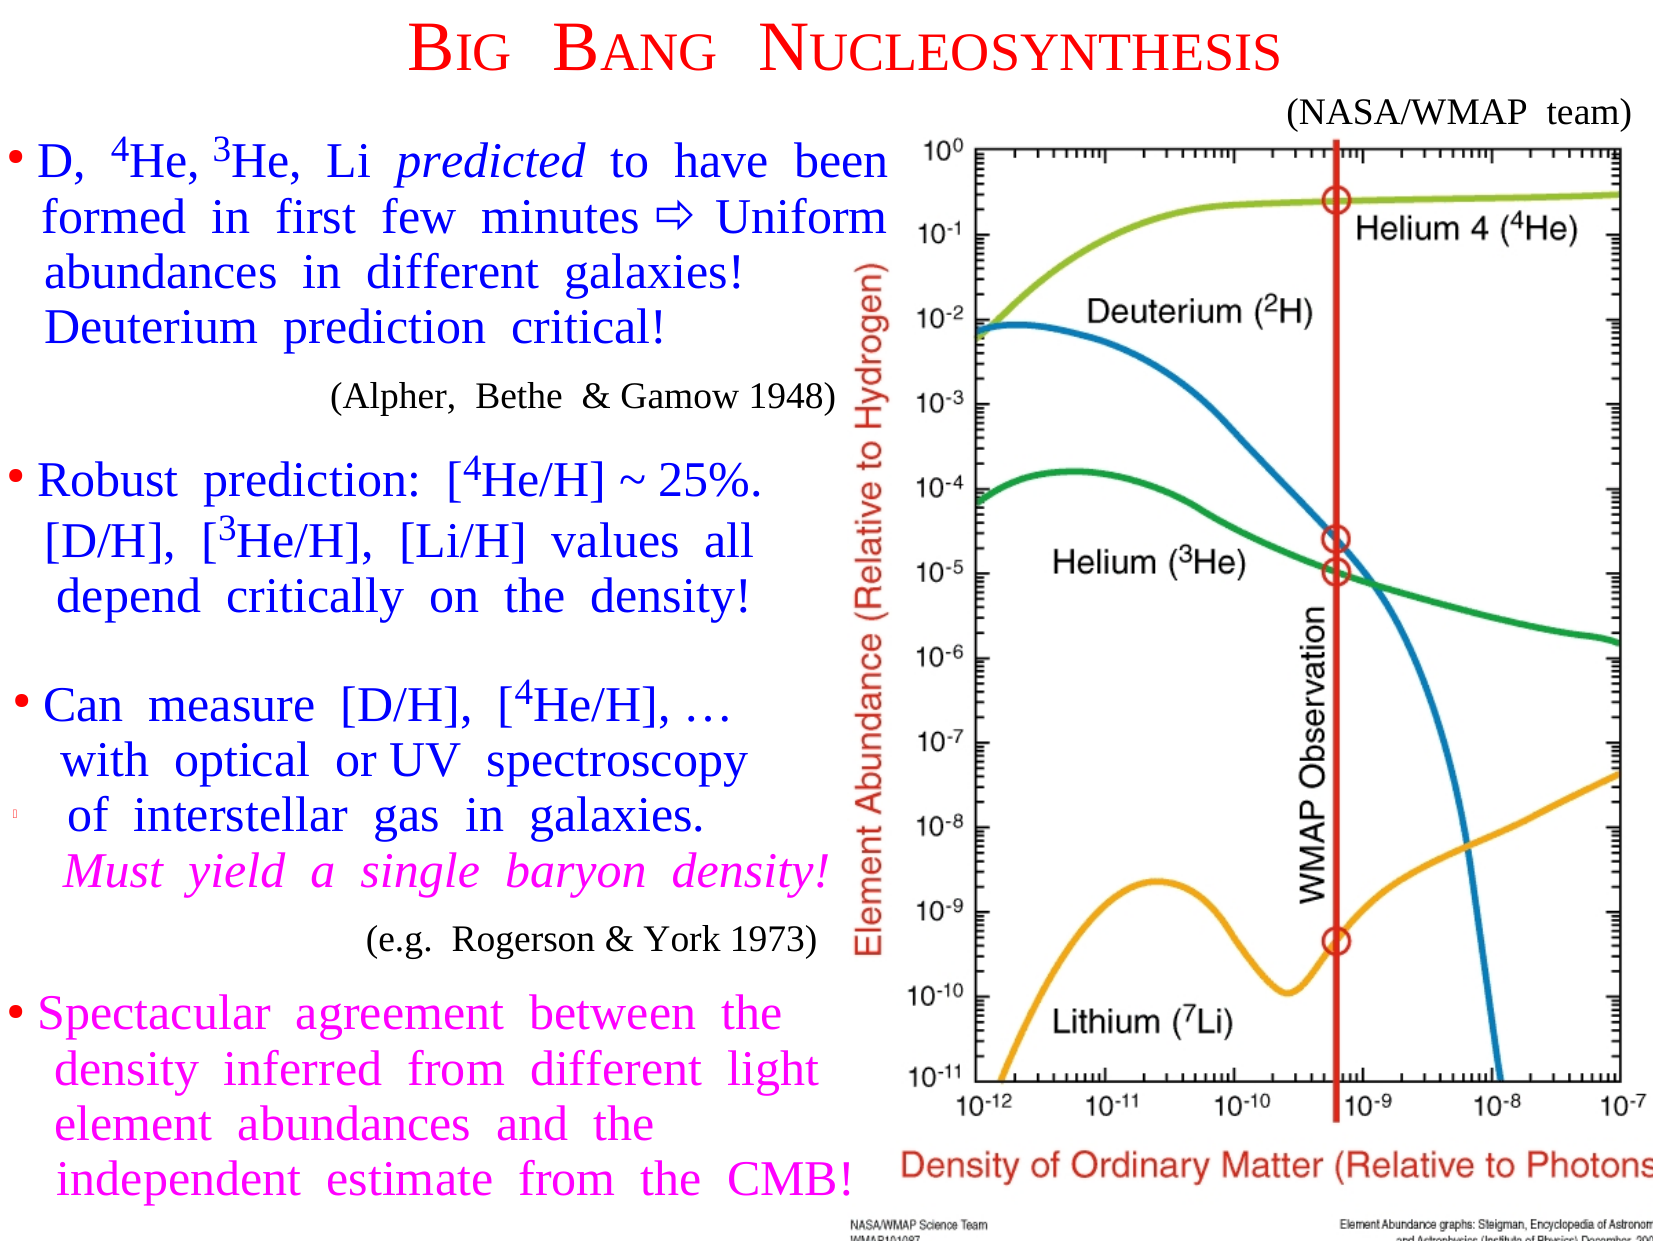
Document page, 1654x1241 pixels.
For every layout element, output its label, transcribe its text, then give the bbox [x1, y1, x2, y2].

text_box Can measure [D/H], [4He/H], … with optical or UV spectroscopy of interstellar gas in galaxies. Must yield a single baryon density! [12, 672, 832, 939]
text_box (NASA/WMAP team) [1286, 91, 1633, 163]
text_box (Alpher, Bethe & Gamow 1948) [330, 374, 837, 431]
text_box Robust prediction: [4He/H] ~ 25%. [D/H], [3He/H], [Li/H] values all depend critically on the density! [6, 447, 857, 654]
text_box D, 4He, 3He, Li predicted to have been formed in first few minutes  Uniform abundances in different galaxies! Deuterium prediction critical! [6, 128, 913, 377]
text_box Spectacular agreement between the density inferred from different light element abundances and the independent estimate from the CMB! [6, 985, 856, 1241]
text_box (e.g. Rogerson & York 1973) [365, 918, 818, 978]
text_box BIG BANG NUCLEOSYNTHESIS [407, 7, 1357, 107]
picture [847, 125, 1653, 1241]
